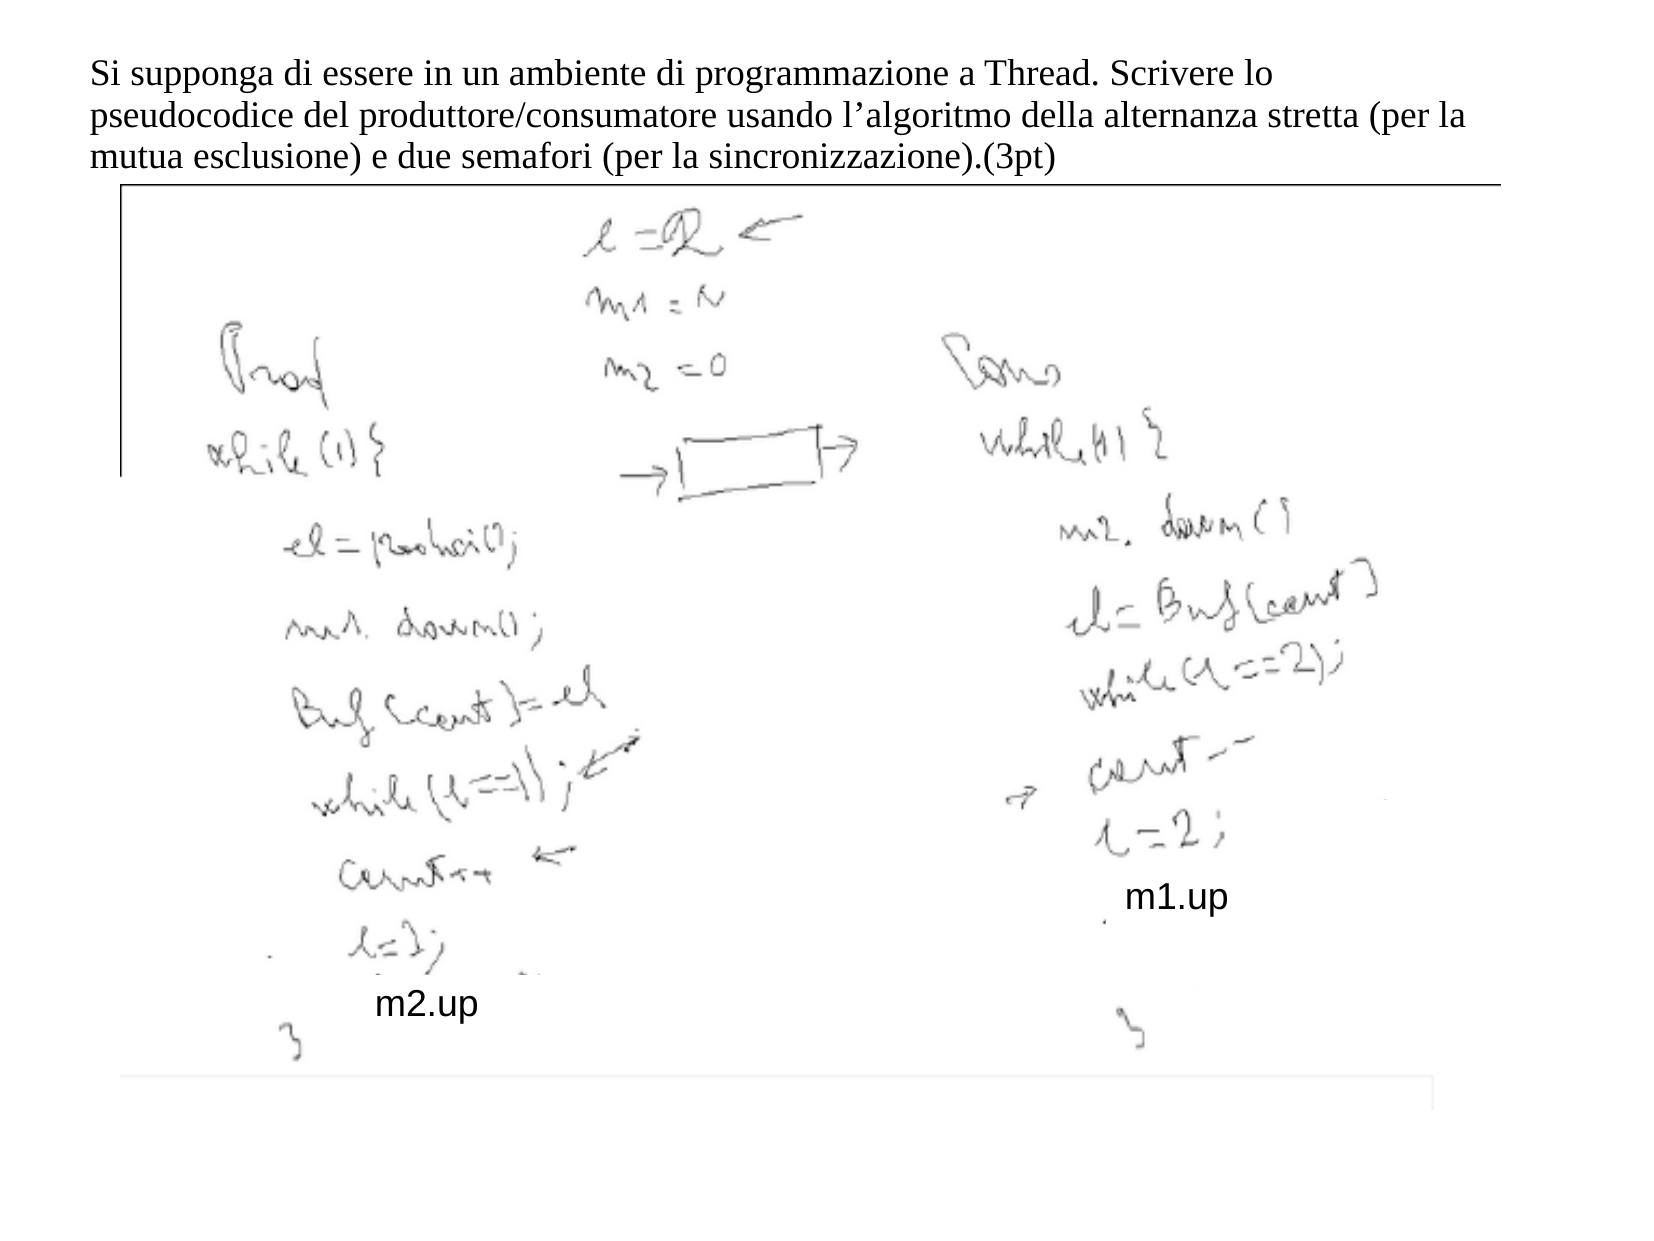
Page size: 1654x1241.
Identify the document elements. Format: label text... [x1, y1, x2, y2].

text_box Si supponga di essere in un ambiente di programmazione a Thread. Scrivere lo pseudocodice del produttore/consumatore usando l’algoritmo della alternanza stretta (per la mutua esclusione) e due semafori (per la sincronizzazione).(3pt) [75, 45, 1546, 185]
text_box [315, 900, 811, 1036]
text_box m1.up [1110, 868, 1381, 926]
text_box [1106, 800, 1594, 988]
picture [120, 184, 1501, 1111]
text_box m2.up [360, 975, 631, 1032]
